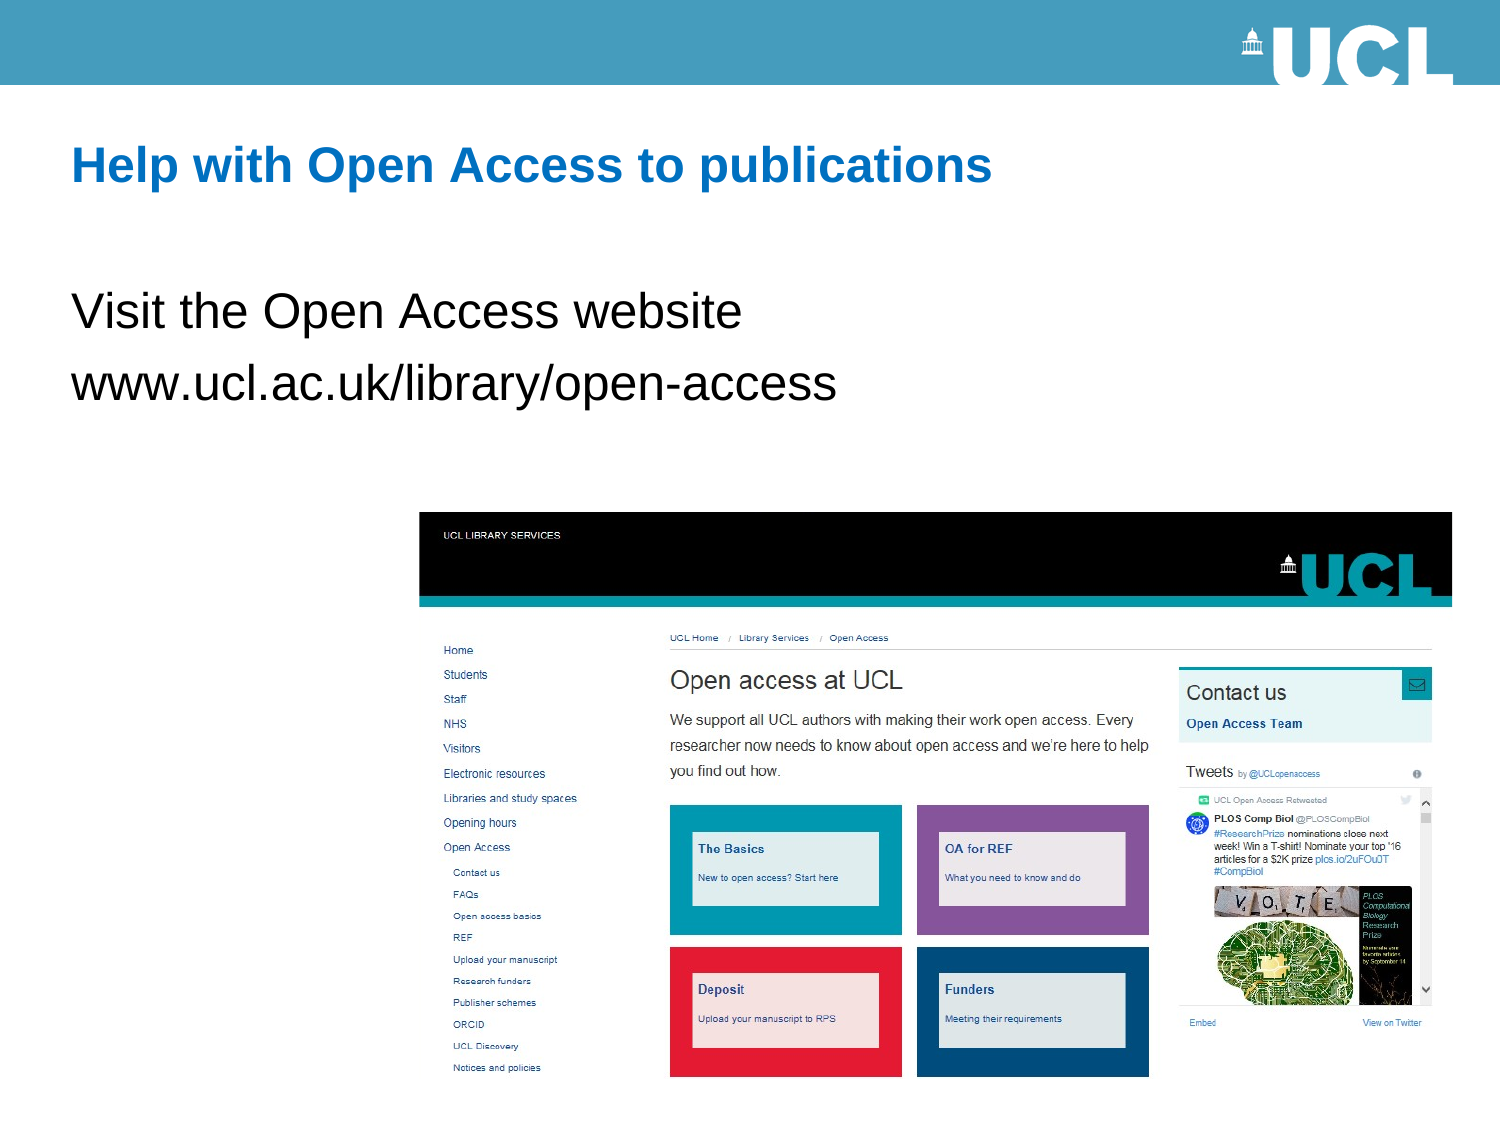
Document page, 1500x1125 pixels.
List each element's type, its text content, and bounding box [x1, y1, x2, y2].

picture [419, 512, 1453, 1079]
text_box Help with Open Access to publications Visit the Open Access website www.ucl.ac.uk/library/open-access [55, 125, 1426, 900]
